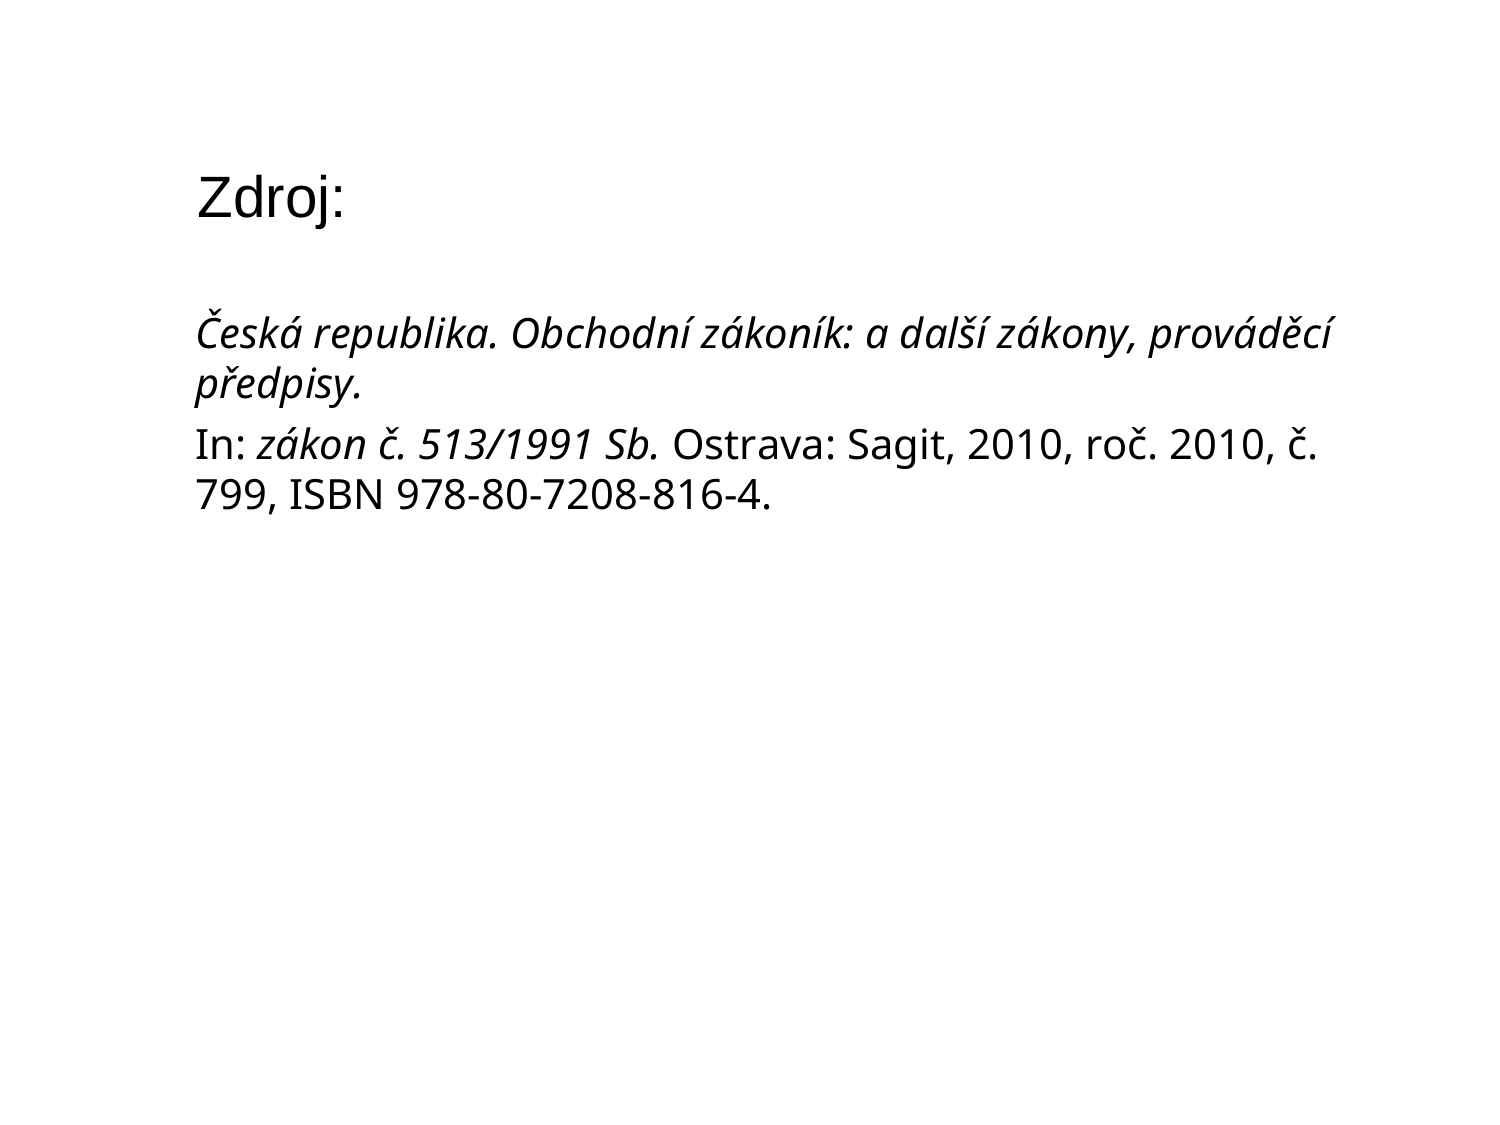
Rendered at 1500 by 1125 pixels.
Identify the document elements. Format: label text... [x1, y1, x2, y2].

list Česká republika. Obchodní zákoník: a další zákony, prováděcí předpisy. In: zákon č. 513/1991 Sb. Ostrava: Sagit, 2010, roč. 2010, č. 799, ISBN 978-80-7208-816-4. [123, 299, 1425, 975]
title Zdroj: [183, 49, 1425, 237]
